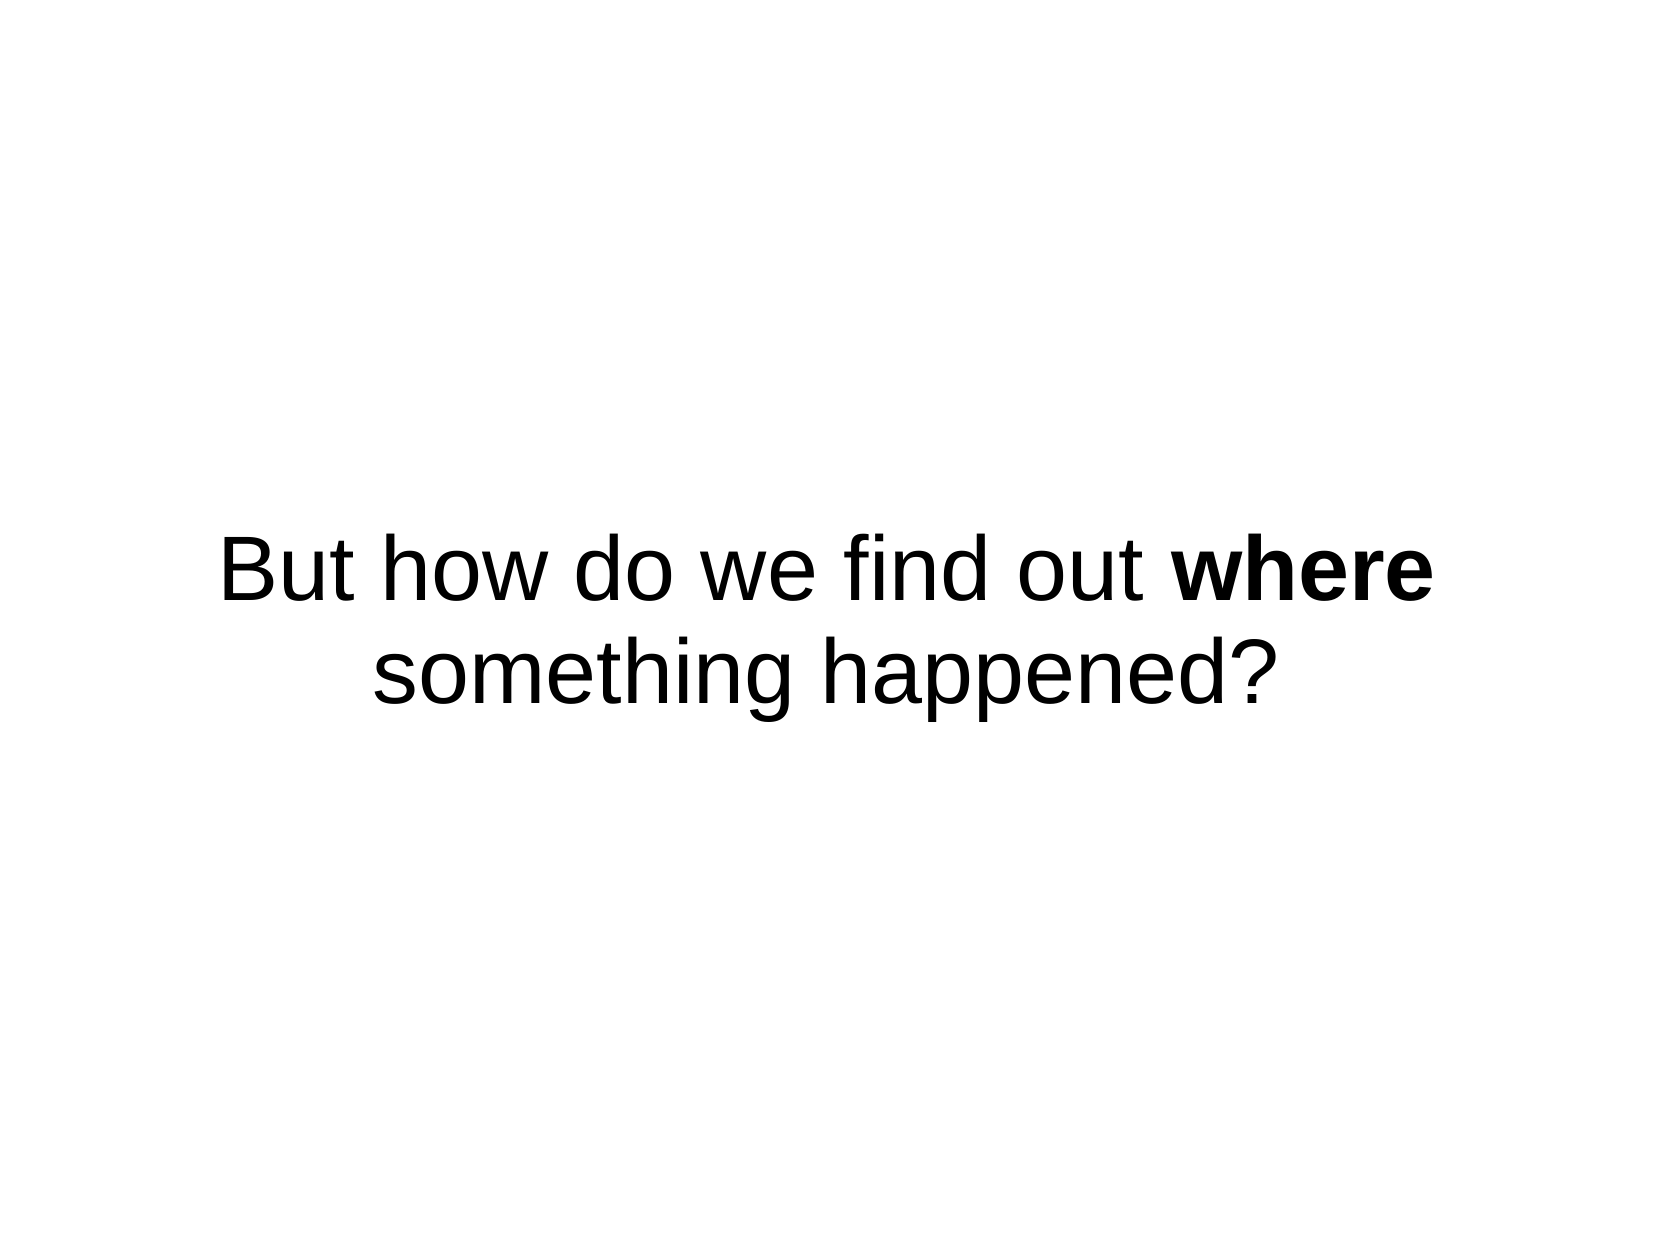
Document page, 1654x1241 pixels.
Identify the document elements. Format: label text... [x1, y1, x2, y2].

title But how do we find out where something happened? [82, 517, 1571, 723]
